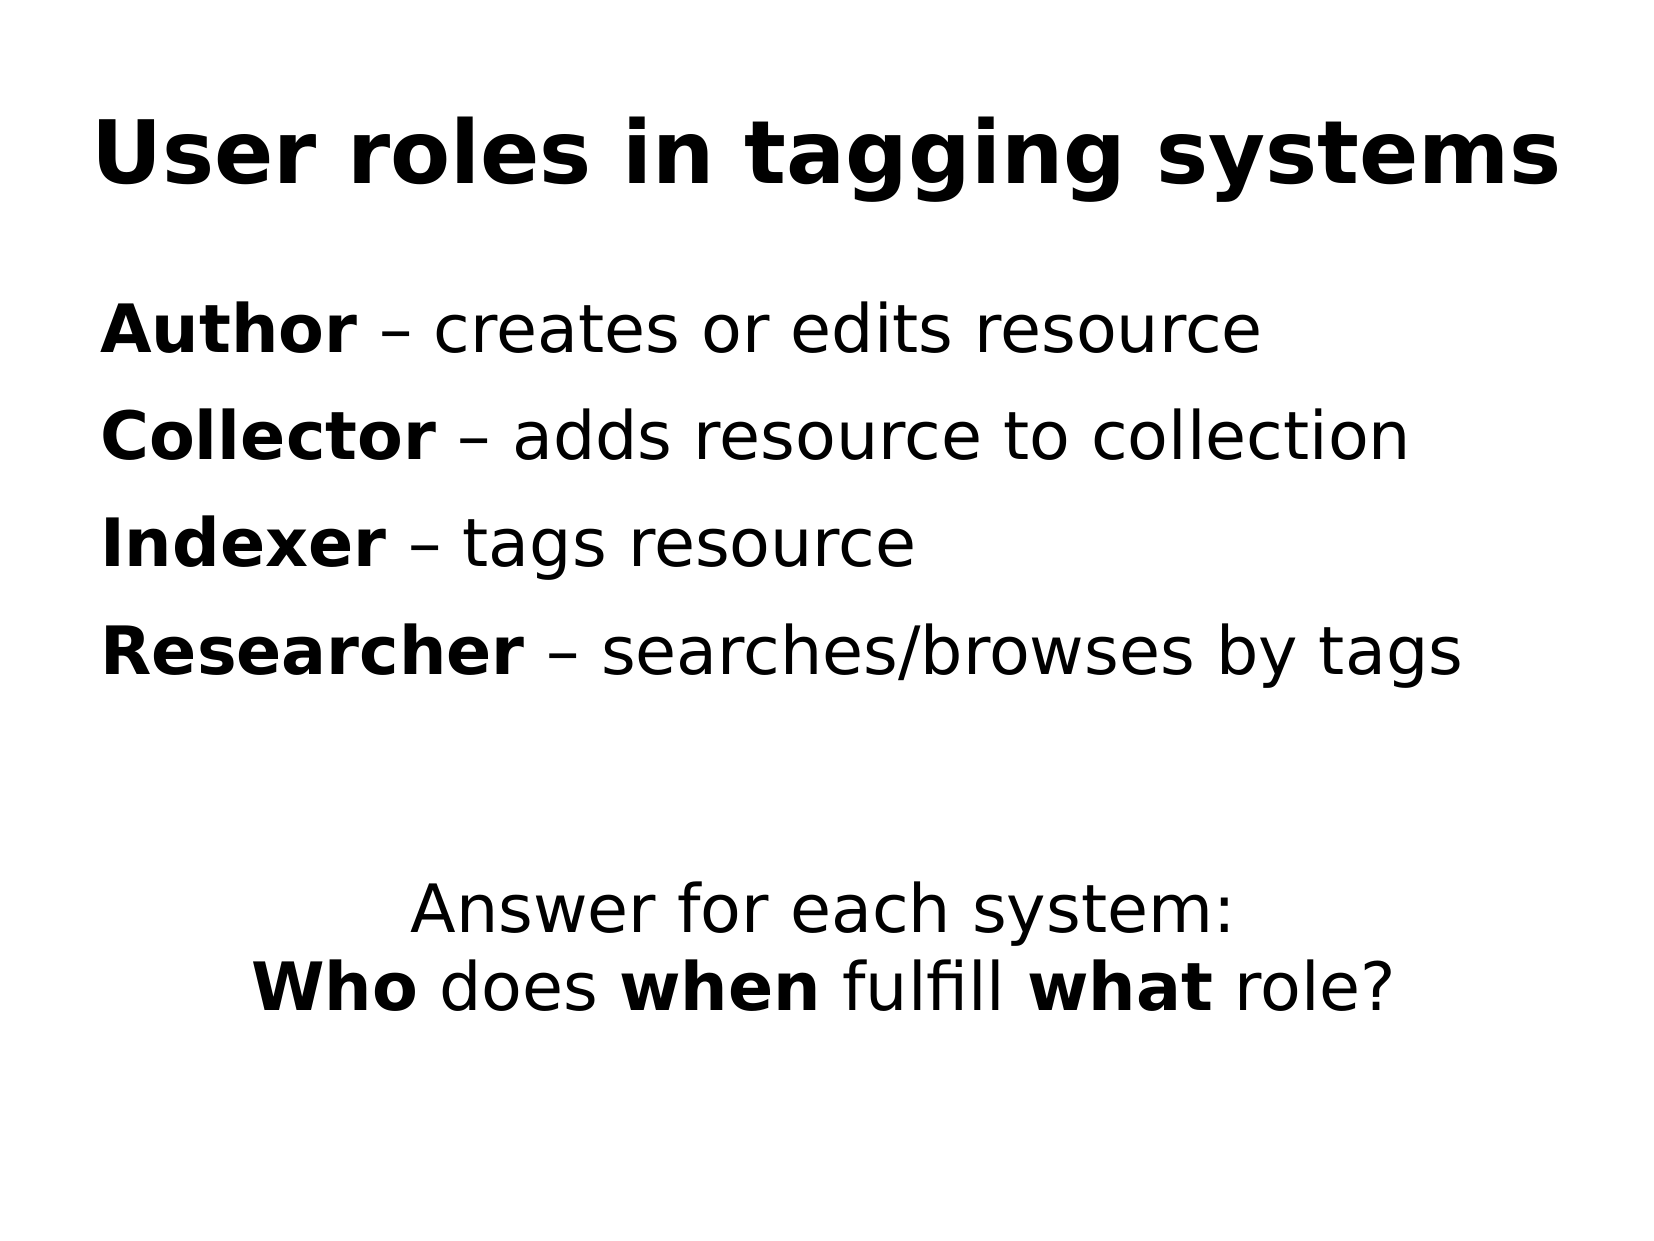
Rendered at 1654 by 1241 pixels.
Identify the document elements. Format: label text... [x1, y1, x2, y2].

list Author – creates or edits resource Collector – adds resource to collection Indexer – tags resource Researcher – searches/browses by tags [82, 290, 1571, 1094]
title User roles in tagging systems [82, 56, 1571, 250]
text_box Answer for each system: Who does when fulfill what role? [236, 863, 1412, 1034]
